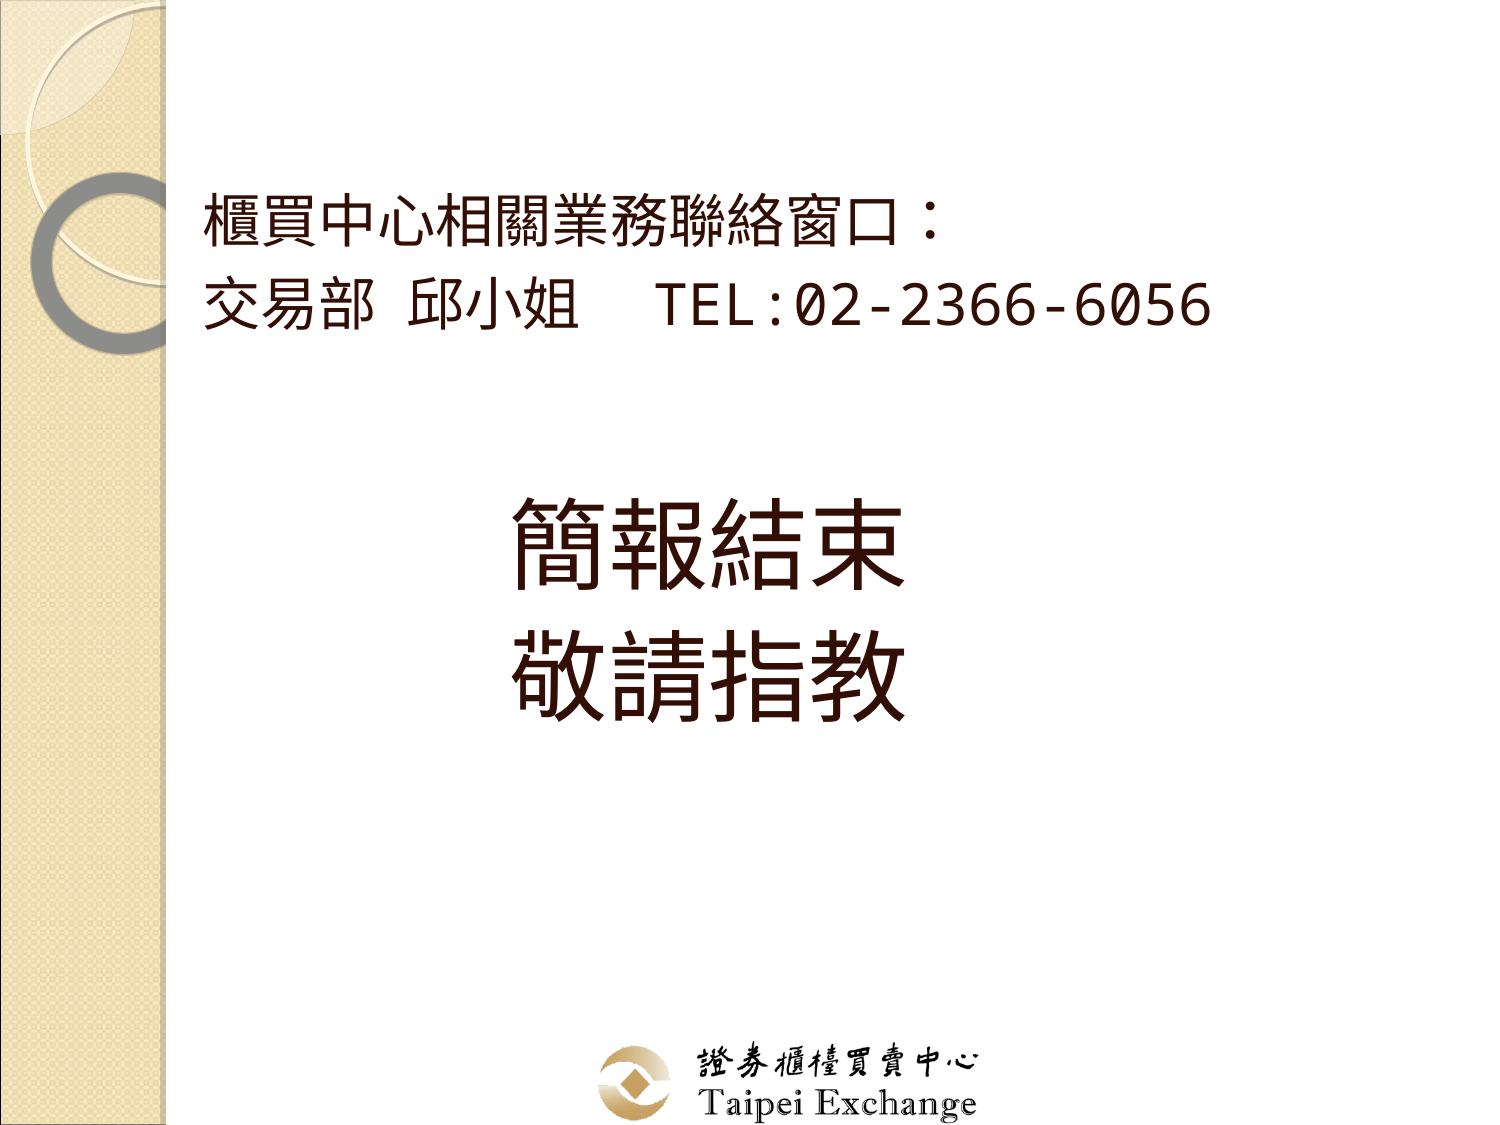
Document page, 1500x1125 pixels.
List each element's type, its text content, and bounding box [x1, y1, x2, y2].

subtitle 櫃買中心相關業務聯絡窗口： 交易部 邱小姐 TEL:02-2366-6056 簡報結束 敬請指教 [183, 184, 1351, 508]
